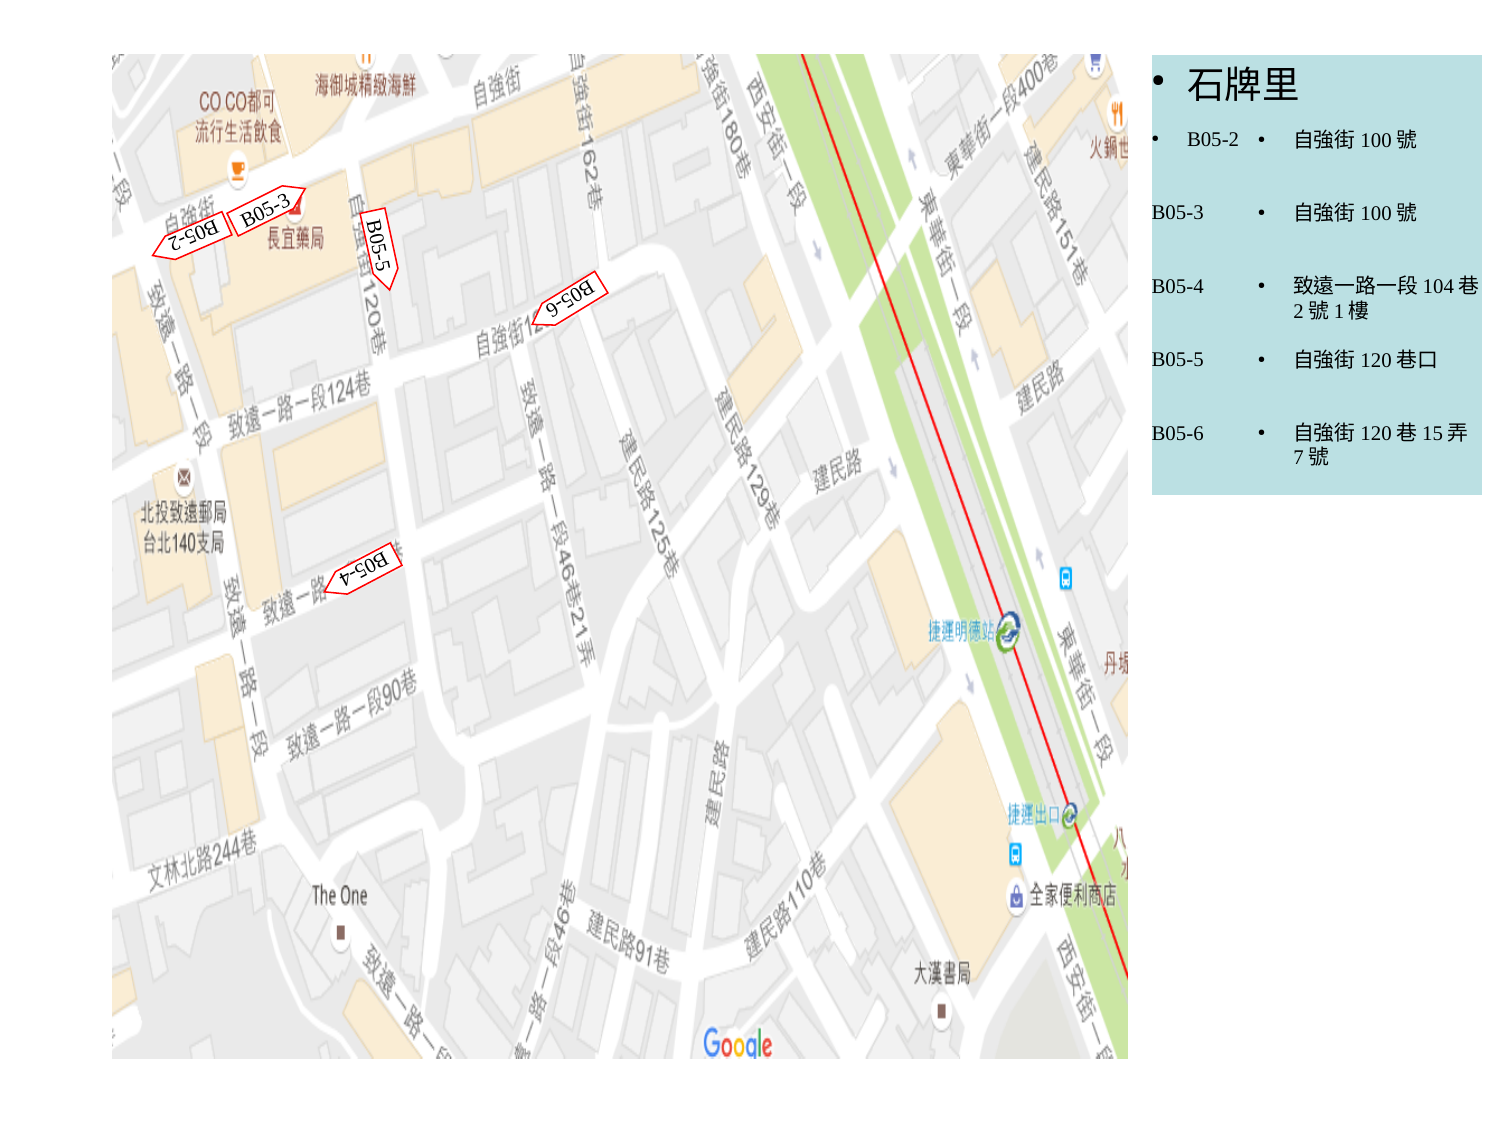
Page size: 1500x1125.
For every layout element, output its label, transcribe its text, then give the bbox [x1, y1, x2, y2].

table_cell 自強街100號 [1258, 201, 1482, 275]
text_box B05-6 [532, 271, 608, 326]
table_cell B05-2 [1152, 128, 1258, 201]
text_box B05-2 [152, 211, 232, 260]
table_header 石牌里 [1152, 55, 1482, 128]
table_cell B05-5 [1152, 348, 1258, 421]
text_box B05-4 [324, 542, 402, 595]
table_cell 自強街120巷口 [1258, 348, 1482, 421]
table_cell B05-4 [1152, 275, 1258, 348]
table_cell 致遠一路一段104巷2號1樓 [1258, 275, 1482, 348]
text_box B05-3 [226, 185, 306, 236]
table_cell 自強街120巷15弄7號 [1258, 421, 1482, 495]
picture [112, 54, 1128, 1059]
text_box B05-5 [360, 208, 398, 290]
table_cell B05-3 [1152, 201, 1258, 275]
table_cell B05-6 [1152, 421, 1258, 495]
table_cell 自強街100號 [1258, 128, 1482, 201]
